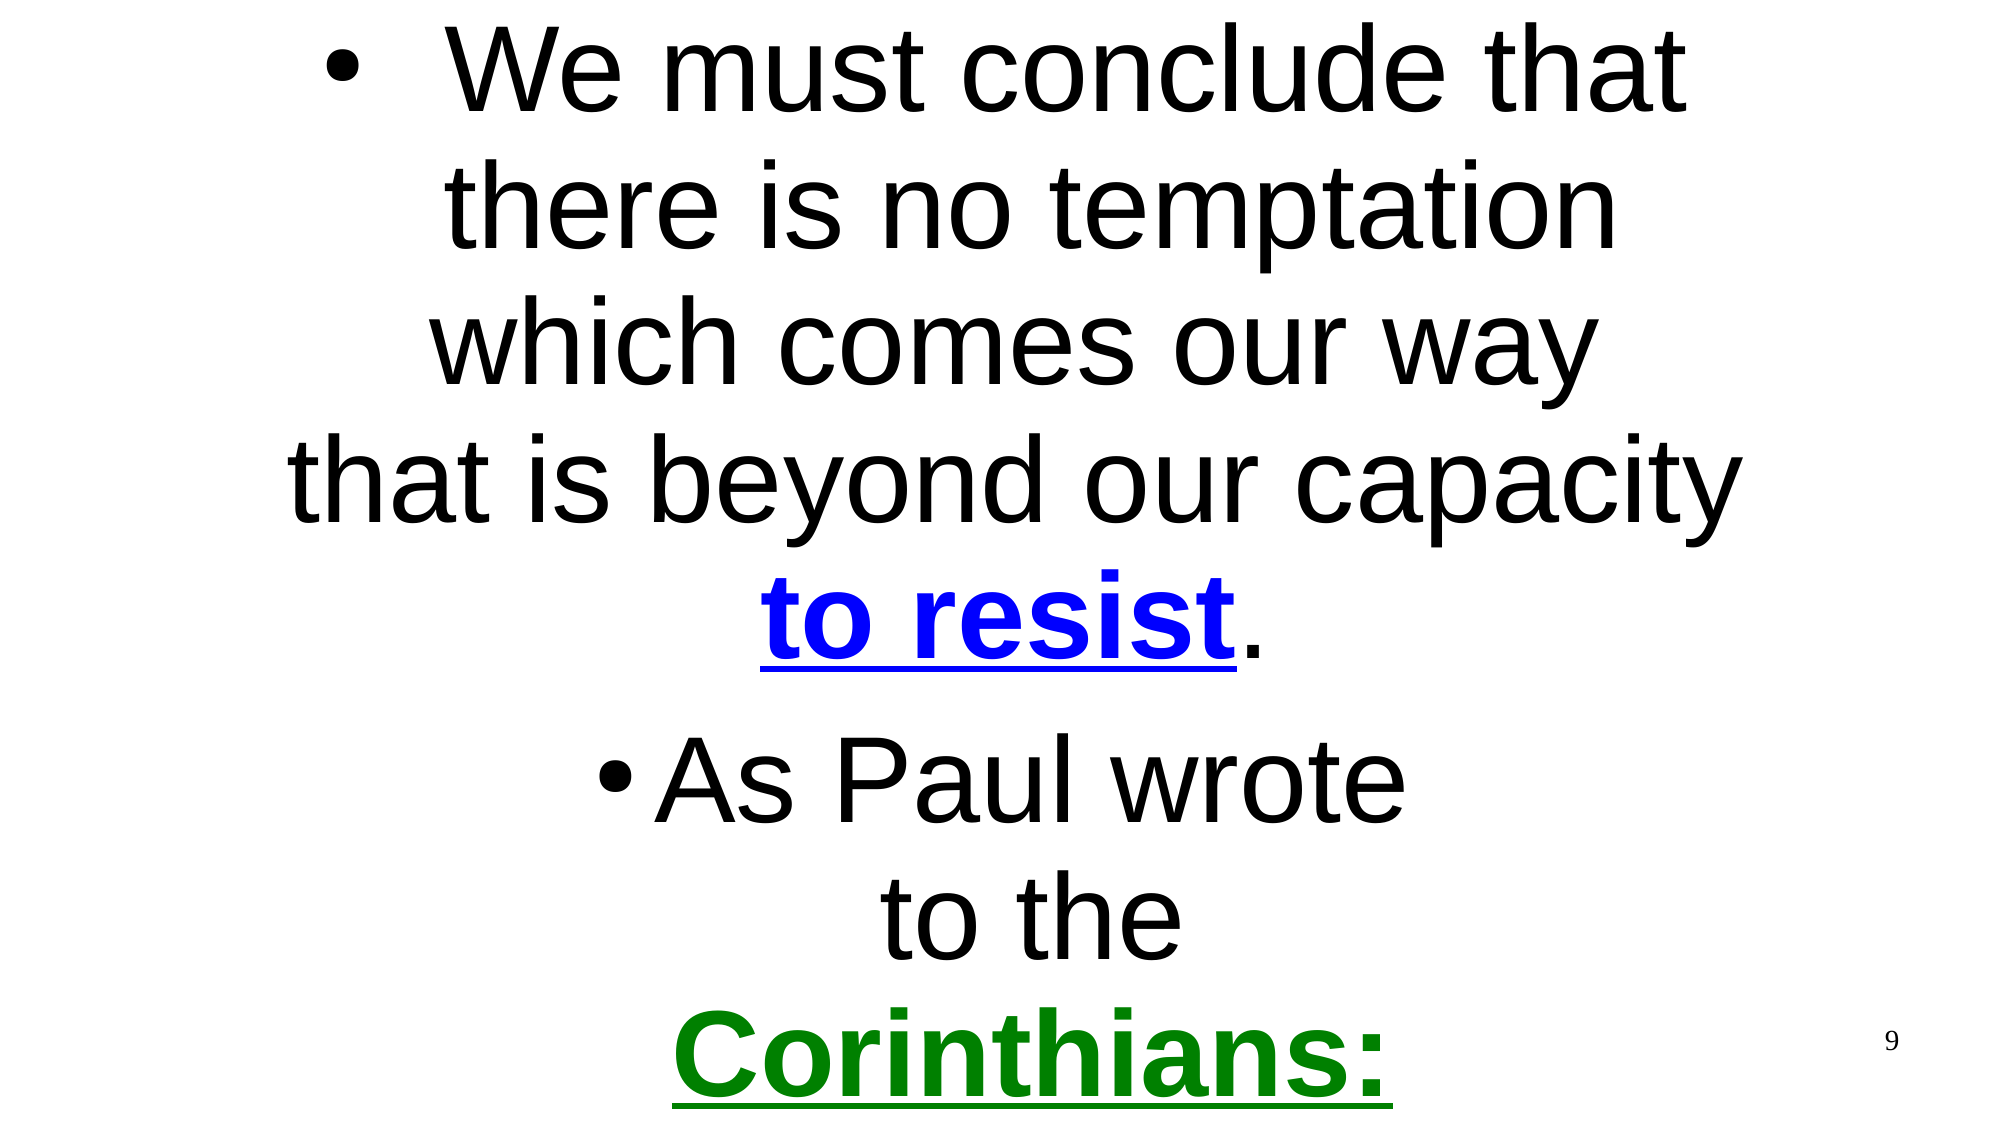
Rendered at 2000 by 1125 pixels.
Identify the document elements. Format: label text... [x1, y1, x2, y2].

list We must conclude that there is no temptation which comes our way that is beyond our capacity to resist. As Paul wrote to the Corinthians: [0, 0, 1996, 1123]
